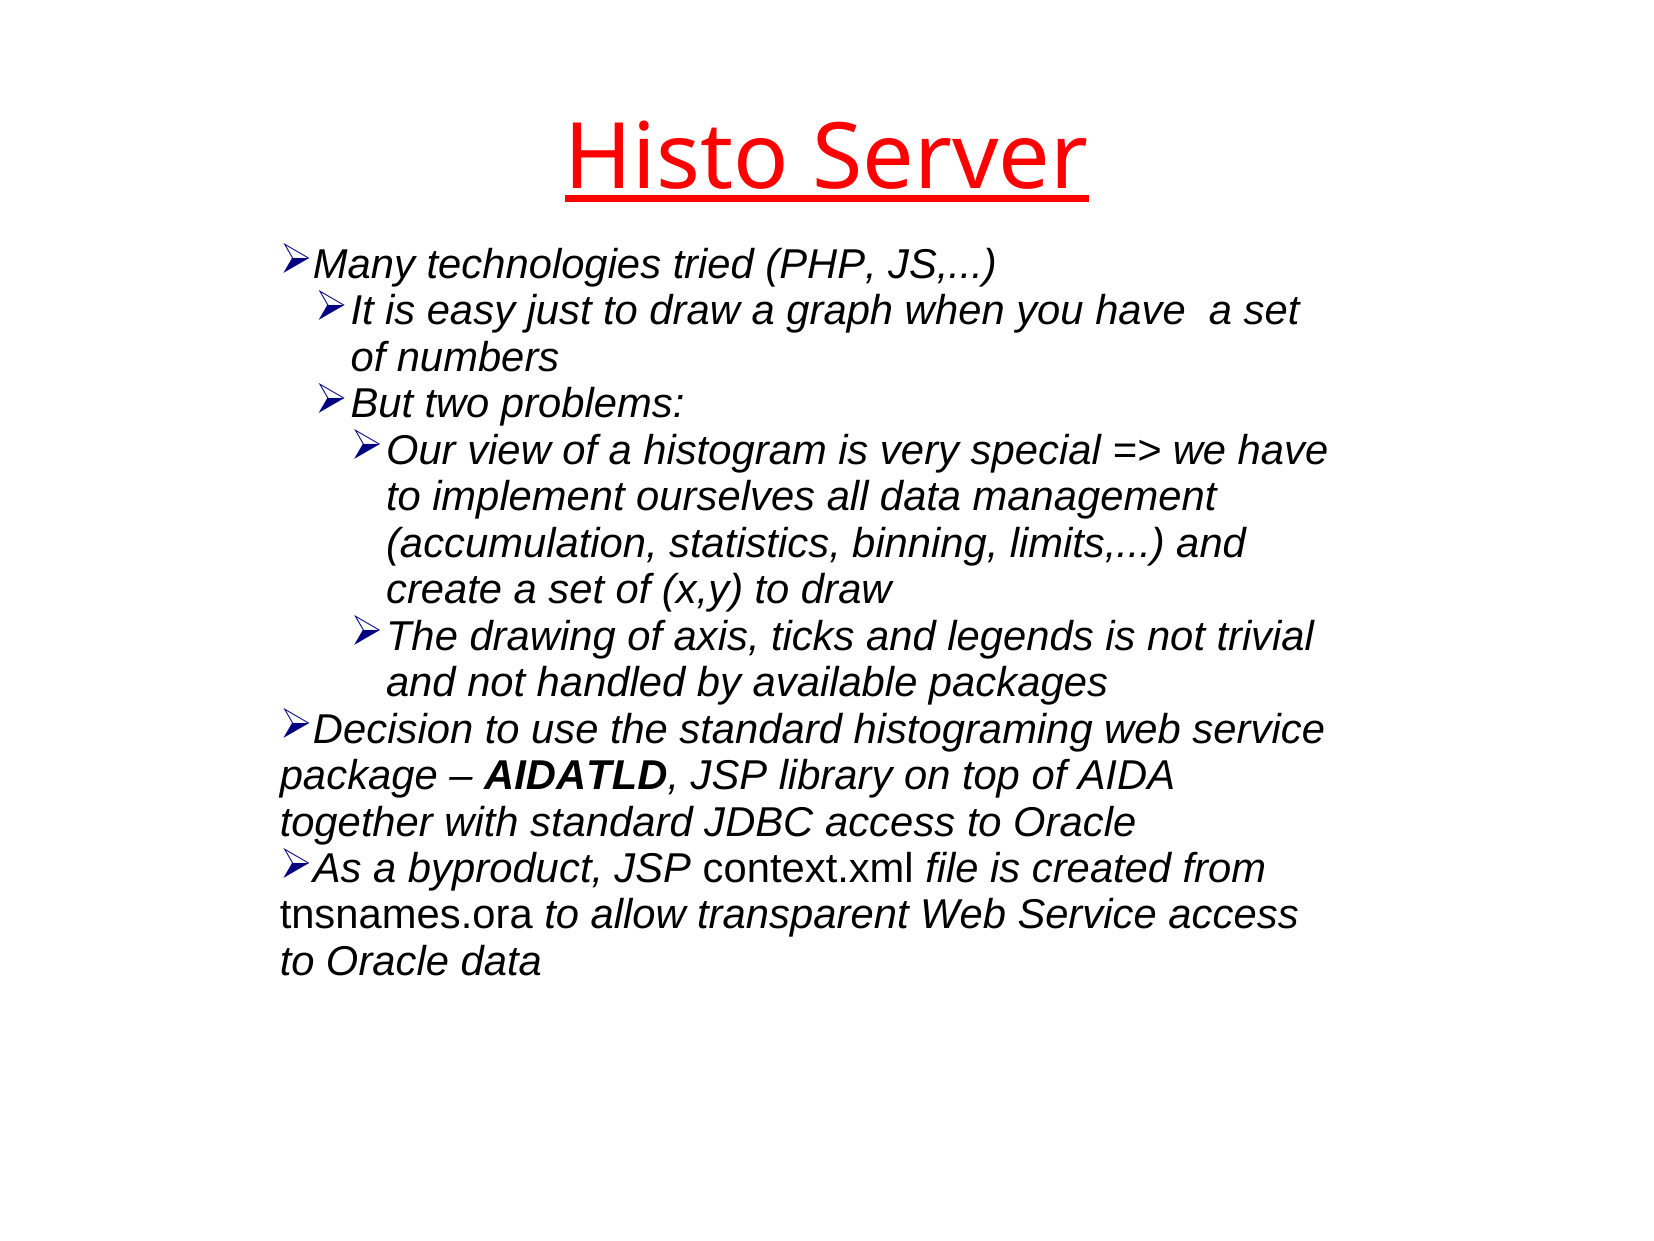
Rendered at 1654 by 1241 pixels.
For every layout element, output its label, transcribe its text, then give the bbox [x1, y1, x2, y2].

title Histo Server [82, 49, 1571, 257]
text_box Many technologies tried (PHP, JS,...) It is easy just to draw a graph when you have a set of numbers But two problems: Our view of a histogram is very special => we have to implement ourselves all data management (accumulation, statistics, binning, limits,...) and create a set of (x,y) to draw The drawing of axis, ticks and legends is not trivial and not handled by available packages Decision to use the standard histograming web service package – AIDATLD, JSP library on top of AIDA together with standard JDBC access to Oracle As a byproduct, JSP context.xml file is created from tnsnames.ora to allow transparent Web Service access to Oracle data [264, 233, 1350, 992]
